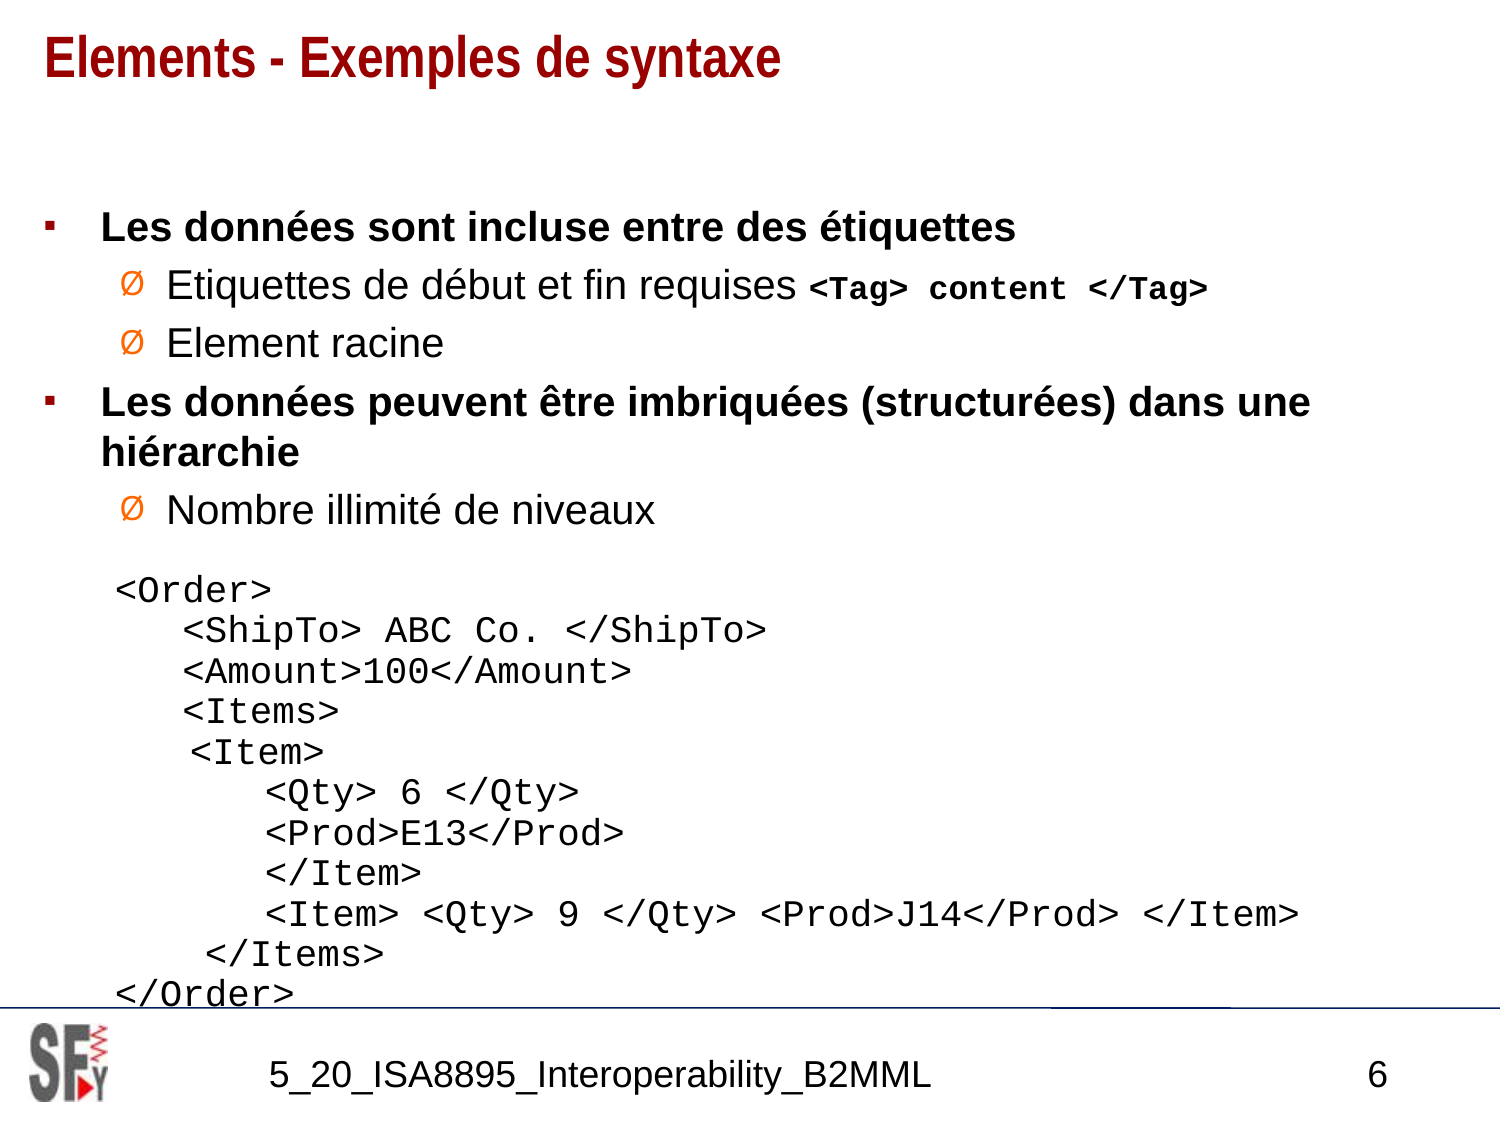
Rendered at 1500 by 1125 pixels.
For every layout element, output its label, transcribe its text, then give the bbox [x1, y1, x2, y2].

picture [29, 1023, 108, 1102]
list Les données sont incluse entre des étiquettes Etiquettes de début et fin requises <Tag> content </Tag> Element racine Les données peuvent être imbriquées (structurées) dans une hiérarchie Nombre illimité de niveaux [29, 184, 1471, 988]
text_box <Order> <ShipTo> ABC Co. </ShipTo> <Amount>100</Amount> <Items> <Item> <Qty> 6 </Qty> <Prod>E13</Prod> </Item> <Item> <Qty> 9 </Qty> <Prod>J14</Prod> </Item> </Items> </Order> [99, 562, 1394, 1023]
title Elements - Exemples de syntaxe [29, 12, 1471, 138]
footer 5_20_ISA8895_Interoperability_B2MML [253, 1034, 1336, 1103]
slide_number <numéro> [1352, 1034, 1490, 1103]
